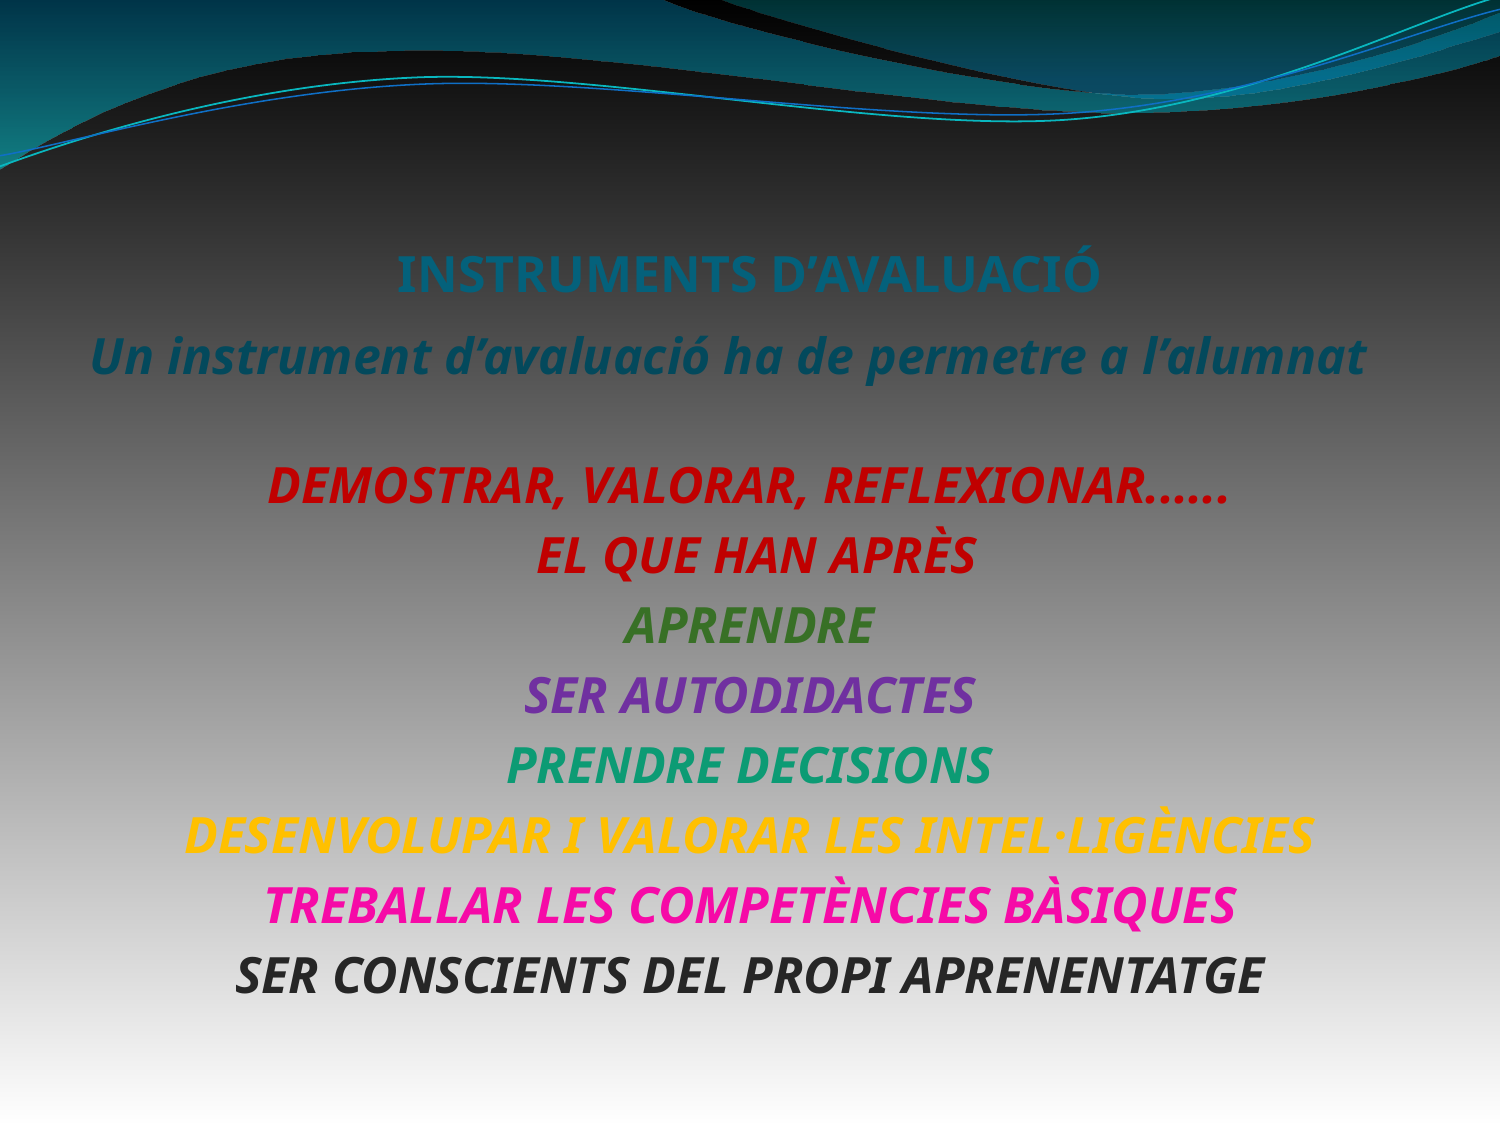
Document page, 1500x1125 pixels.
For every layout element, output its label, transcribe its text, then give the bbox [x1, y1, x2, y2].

title INSTRUMENTS D’AVALUACIÓ [75, 115, 1425, 303]
list Un instrument d’avaluació ha de permetre a l’alumnat DEMOSTRAR, VALORAR, REFLEXIONAR...... EL QUE HAN APRÈS APRENDRE SER AUTODIDACTES PRENDRE DECISIONS DESENVOLUPAR I VALORAR LES INTEL·LIGÈNCIES TREBALLAR LES COMPETÈNCIES BÀSIQUES SER CONSCIENTS DEL PROPI APRENENTATGE [75, 317, 1425, 1038]
